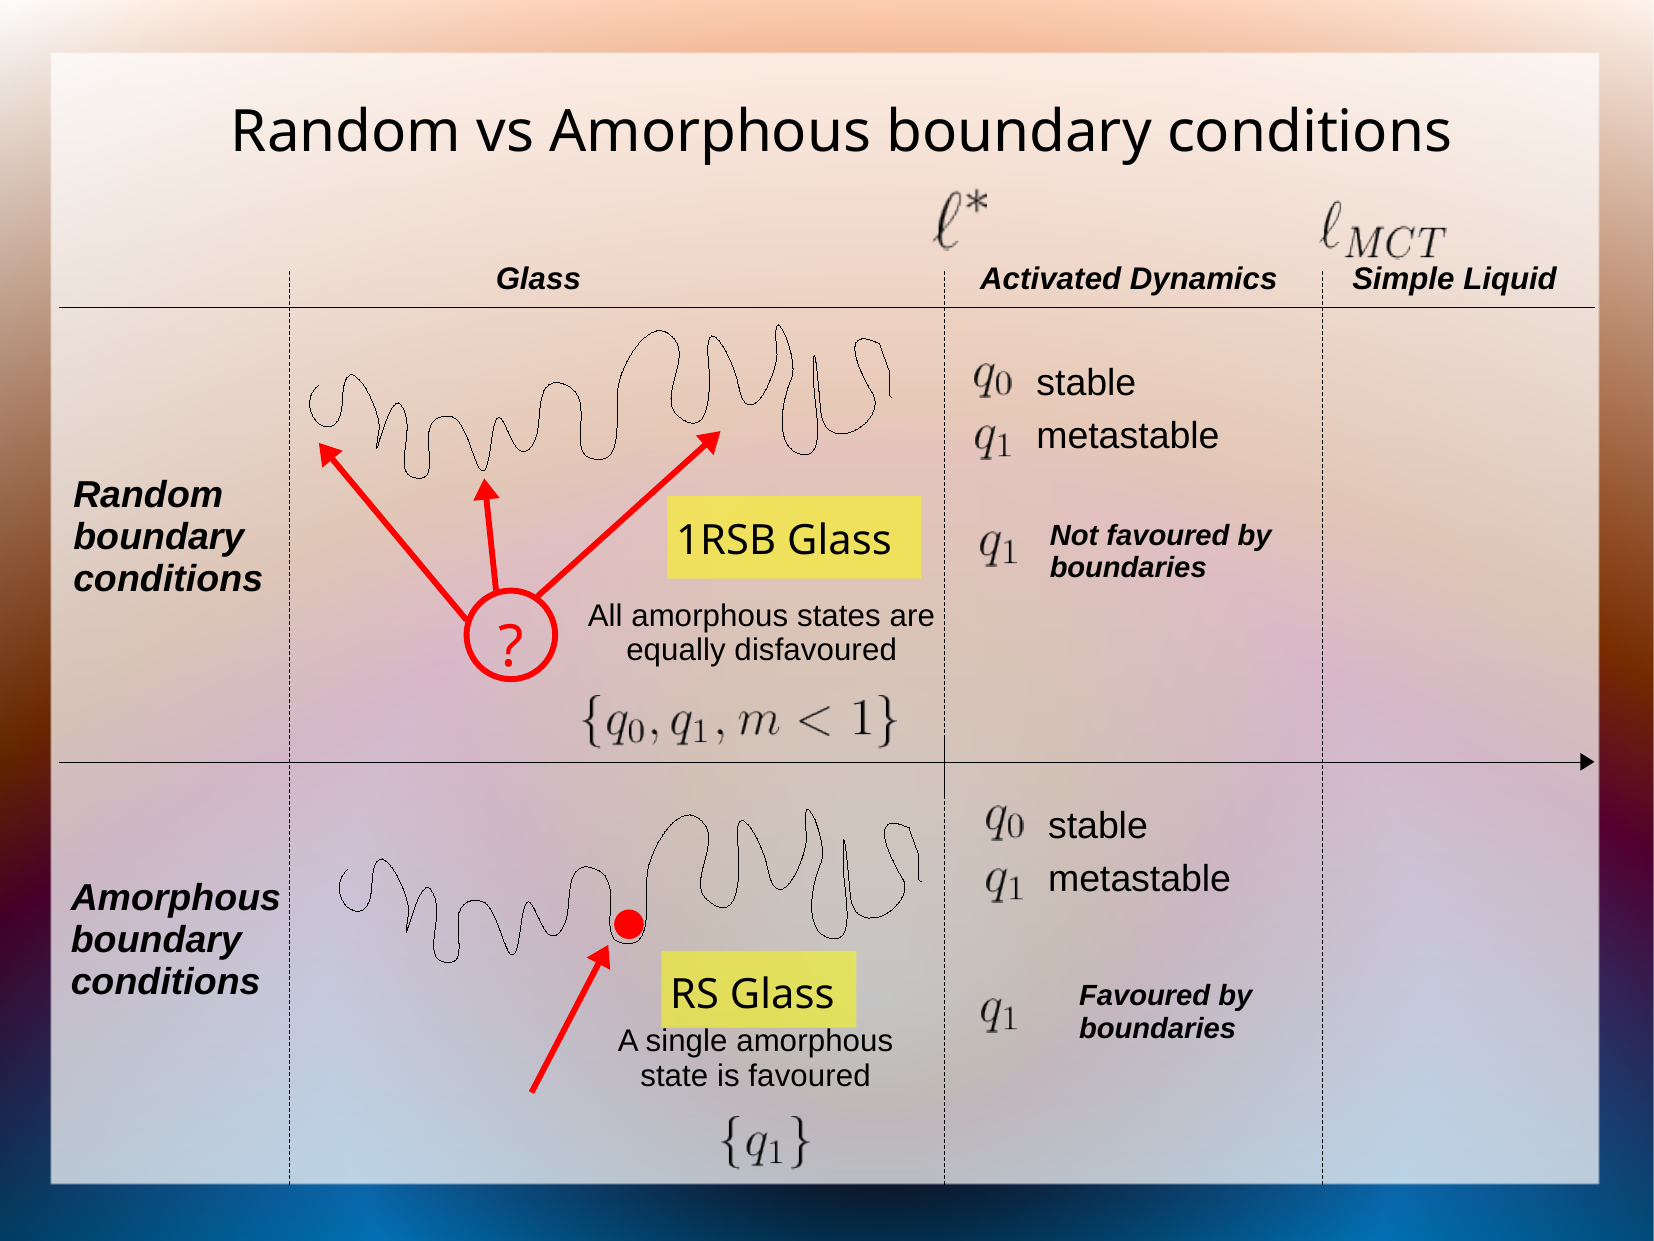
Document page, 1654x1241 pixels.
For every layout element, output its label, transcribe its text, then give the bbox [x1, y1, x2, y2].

text_box Random vs Amorphous boundary conditions [188, 81, 1495, 164]
text_box Glass [481, 253, 608, 304]
text_box RS Glass [655, 956, 861, 1015]
text_box [667, 496, 922, 579]
text_box metastable [1021, 407, 1258, 465]
text_box Favoured by boundaries [1064, 971, 1323, 1053]
picture [0, 0, 1654, 1241]
text_box metastable [1033, 850, 1270, 908]
text_box 1RSB Glass [661, 501, 921, 571]
text_box Amorphous boundary conditions [56, 869, 311, 1010]
text_box Random boundary conditions [58, 466, 306, 608]
text_box [614, 909, 644, 940]
text_box Not favoured by boundaries [1035, 511, 1294, 592]
text_box ? [484, 666, 544, 687]
text_box stable [1021, 354, 1170, 407]
text_box ? [534, 596, 544, 604]
text_box [466, 590, 555, 680]
text_box A single amorphous state is favoured [602, 1015, 910, 1101]
text_box Activated Dynamics [965, 253, 1317, 304]
text_box Simple Liquid [1337, 253, 1595, 304]
text_box stable [1033, 797, 1182, 850]
text_box [661, 950, 857, 956]
text_box All amorphous states are equally disfavoured [555, 590, 969, 675]
